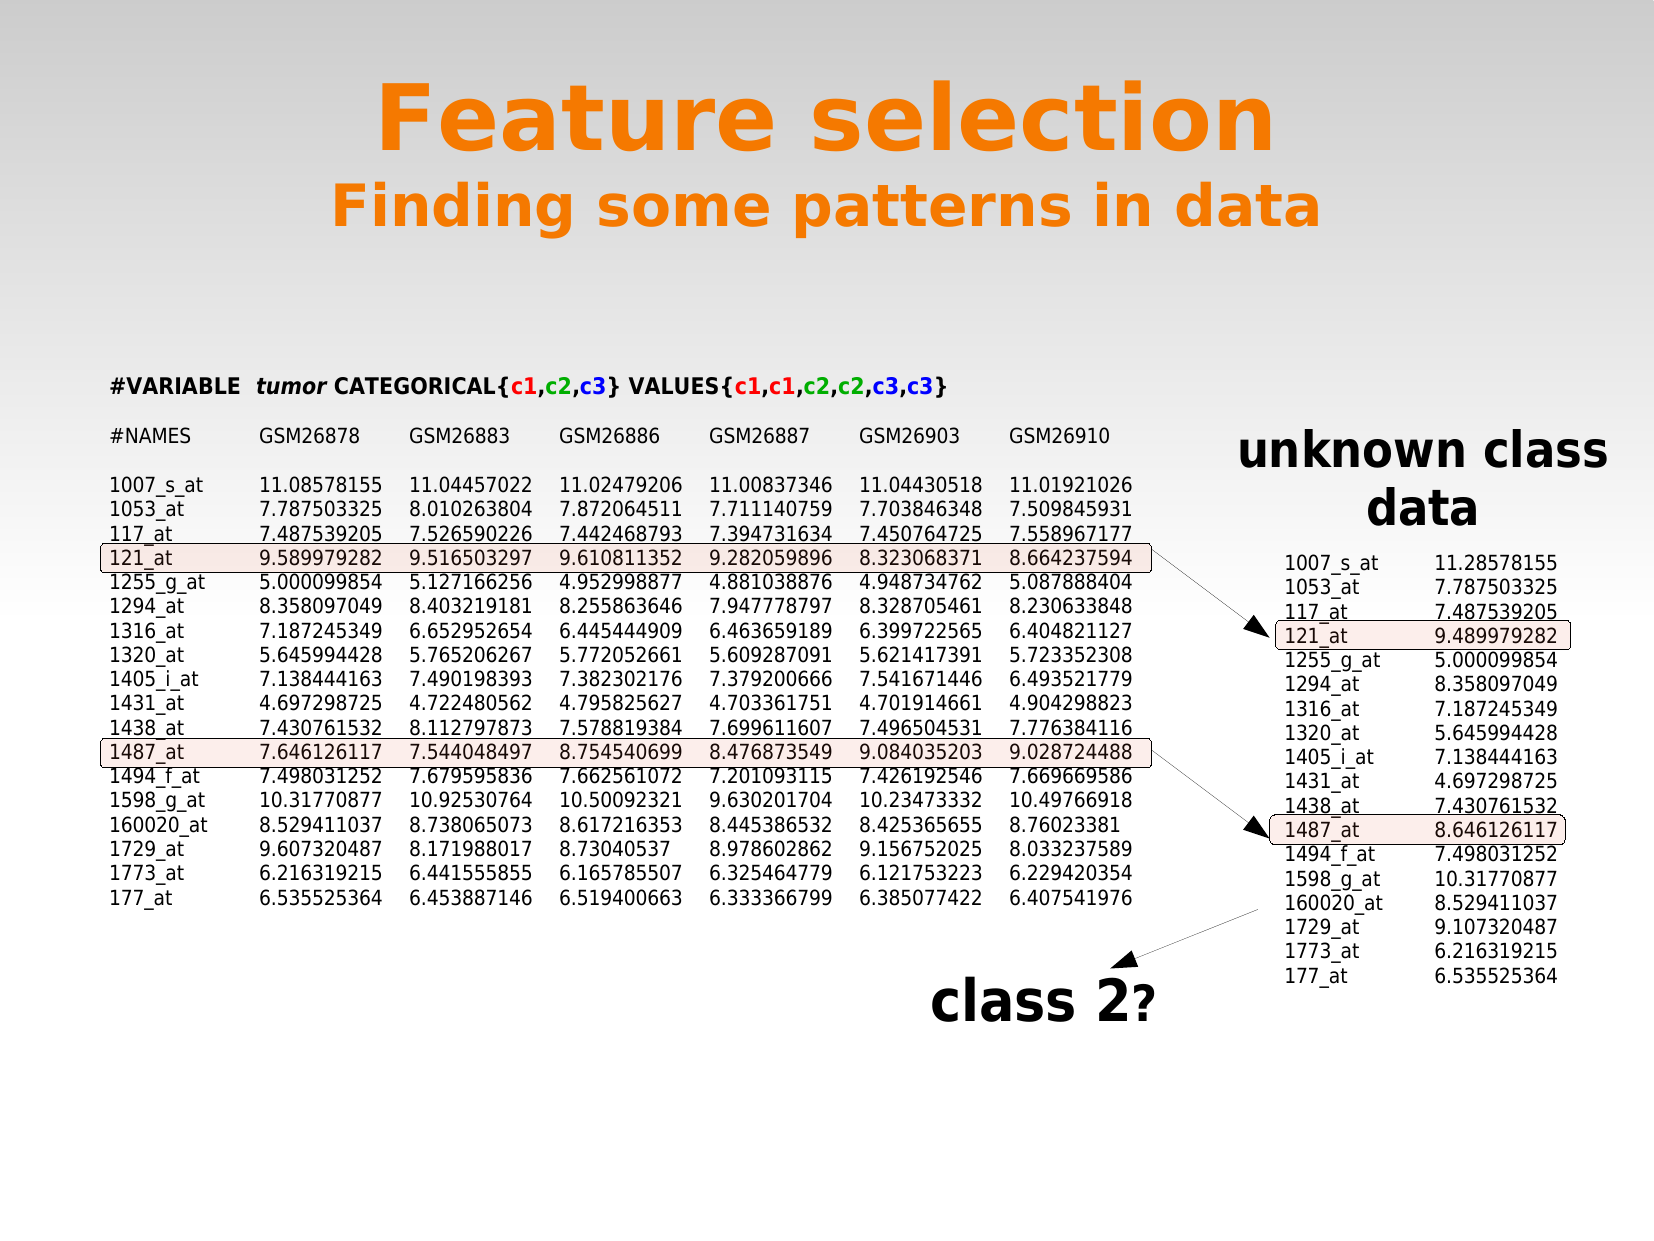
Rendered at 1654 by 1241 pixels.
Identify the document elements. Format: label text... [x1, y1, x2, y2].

text_box class 2? [915, 960, 1211, 1043]
text_box [100, 543, 1152, 573]
text_box [100, 738, 1152, 768]
text_box [1269, 814, 1566, 845]
text_box #VARIABLE tumor CATEGORICAL{c1,c2,c3} VALUES{c1,c1,c2,c2,c3,c3} #NAMES GSM26878 GSM26883 GSM26886 GSM26887 GSM26903 GSM26910 1007_s_at 11.08578155 11.04457022 11.02479206 11.00837346 11.04430518 11.01921026 1053_at 7.787503325 8.010263804 7.872064511 7.711140759 7.703846348 7.509845931 117_at 7.487539205 7.526590226 7.442468793 7.394731634 7.450764725 7.558967177 121_at 9.589979282 9.516503297 9.610811352 9.282059896 8.323068371 8.664237594 1255_g_at 5.000099854 5.127166256 4.952998877 4.881038876 4.948734762 5.087888404 1294_at 8.358097049 8.403219181 8.255863646 7.947778797 8.328705461 8.230633848 1316_at 7.187245349 6.652952654 6.445444909 6.463659189 6.399722565 6.404821127 1320_at 5.645994428 5.765206267 5.772052661 5.609287091 5.621417391 5.723352308 1405_i_at 7.138444163 7.490198393 7.382302176 7.379200666 7.541671446 6.493521779 1431_at 4.697298725 4.722480562 4.795825627 4.703361751 4.701914661 4.904298823 1438_at 7.430761532 8.112797873 7.578819384 7.699611607 7.496504531 7.776384116 1487_at 7.646126117 7.544048497 8.754540699 8.476873549 9.084035203 9.028724488 1494_f_at 7.498031252 7.679595836 7.662561072 7.201093115 7.426192546 7.669669586 1598_g_at 10.31770877 10.92530764 10.50092321 9.630201704 10.23473332 10.49766918 160020_at 8.529411037 8.738065073 8.617216353 8.445386532 8.425365655 8.76023381 1729_at 9.607320487 8.171988017 8.73040537 8.978602862 9.156752025 8.033237589 1773_at 6.216319215 6.441555855 6.165785507 6.325464779 6.121753223 6.229420354 177_at 6.535525364 6.453887146 6.519400663 6.333366799 6.385077422 6.407541976 [94, 366, 1188, 918]
text_box [1275, 620, 1571, 650]
text_box 1007_s_at 11.28578155 1053_at 7.787503325 117_at 7.487539205 121_at 9.489979282 1255_g_at 5.000099854 1294_at 8.358097049 1316_at 7.187245349 1320_at 5.645994428 1405_i_at 7.138444163 1431_at 4.697298725 1438_at 7.430761532 1487_at 8.646126117 1494_f_at 7.498031252 1598_g_at 10.31770877 160020_at 8.529411037 1729_at 9.107320487 1773_at 6.216319215 177_at 6.535525364 [1269, 545, 1595, 996]
text_box unknown class data [1187, 413, 1654, 545]
title Feature selection Finding some patterns in data [82, 49, 1571, 257]
